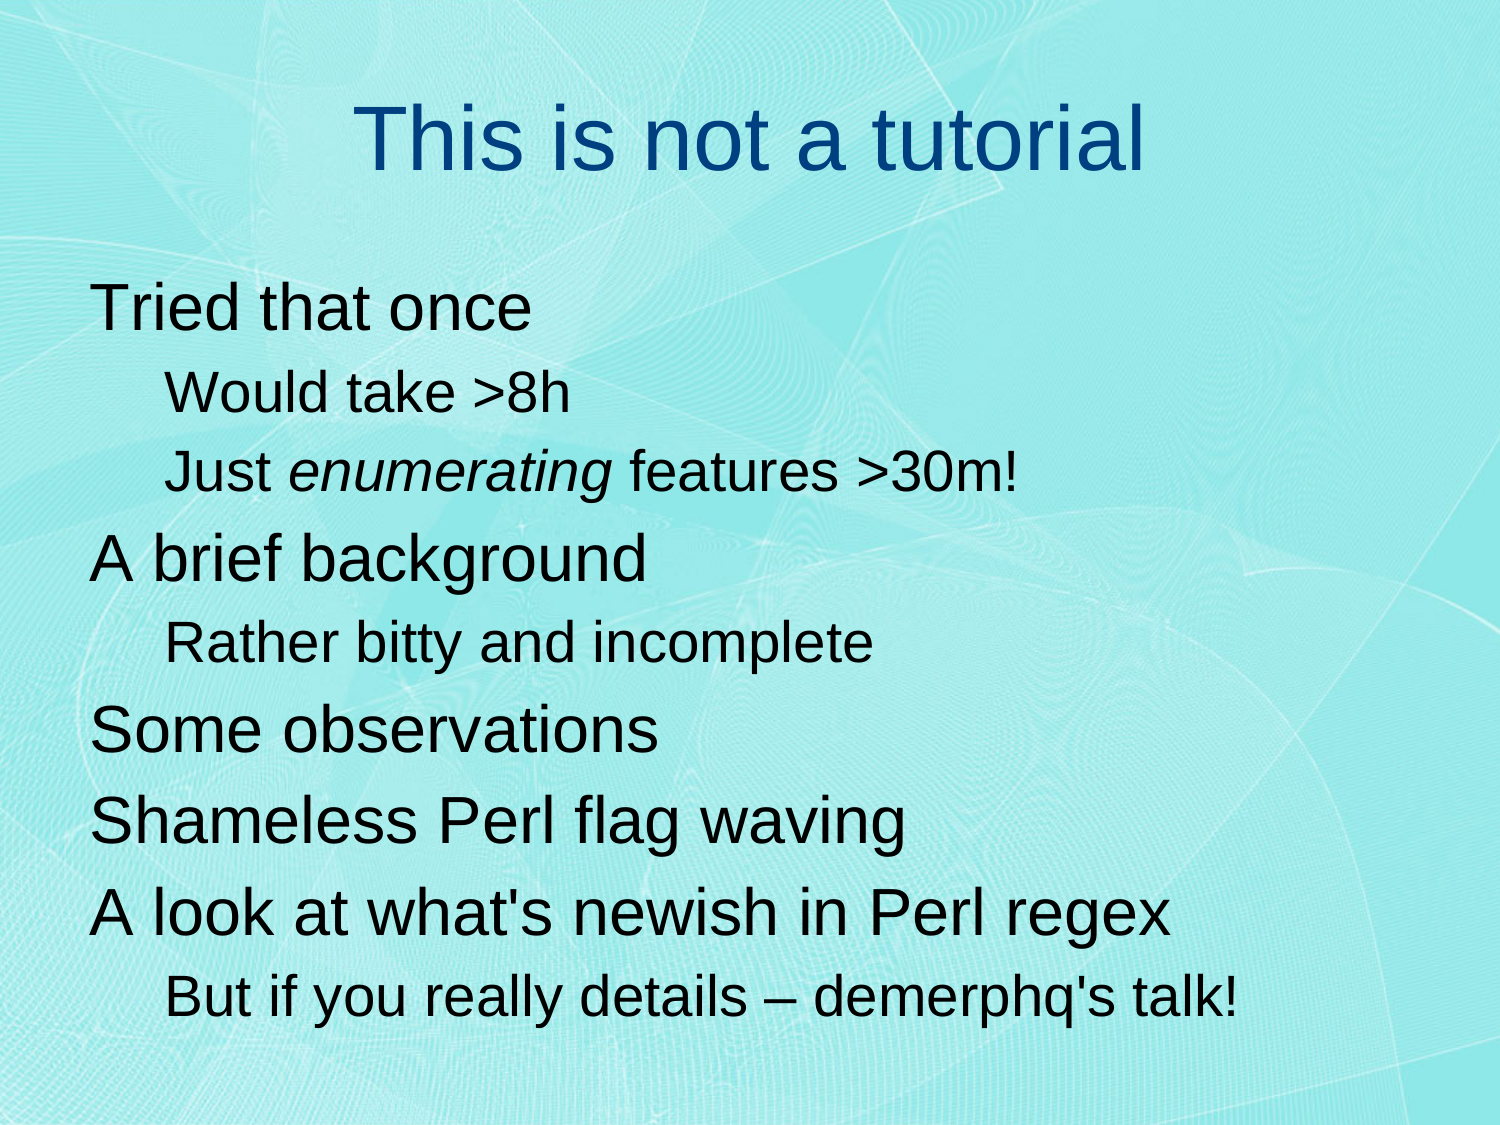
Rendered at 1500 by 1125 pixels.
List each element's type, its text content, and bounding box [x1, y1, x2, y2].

list Tried that once Would take >8h Just enumerating features >30m! A brief background Rather bitty and incomplete Some observations Shameless Perl flag waving A look at what's newish in Perl regex But if you really details – demerphq's talk! [75, 262, 1426, 1036]
picture [0, 0, 1500, 1125]
title This is not a tutorial [75, 45, 1426, 233]
